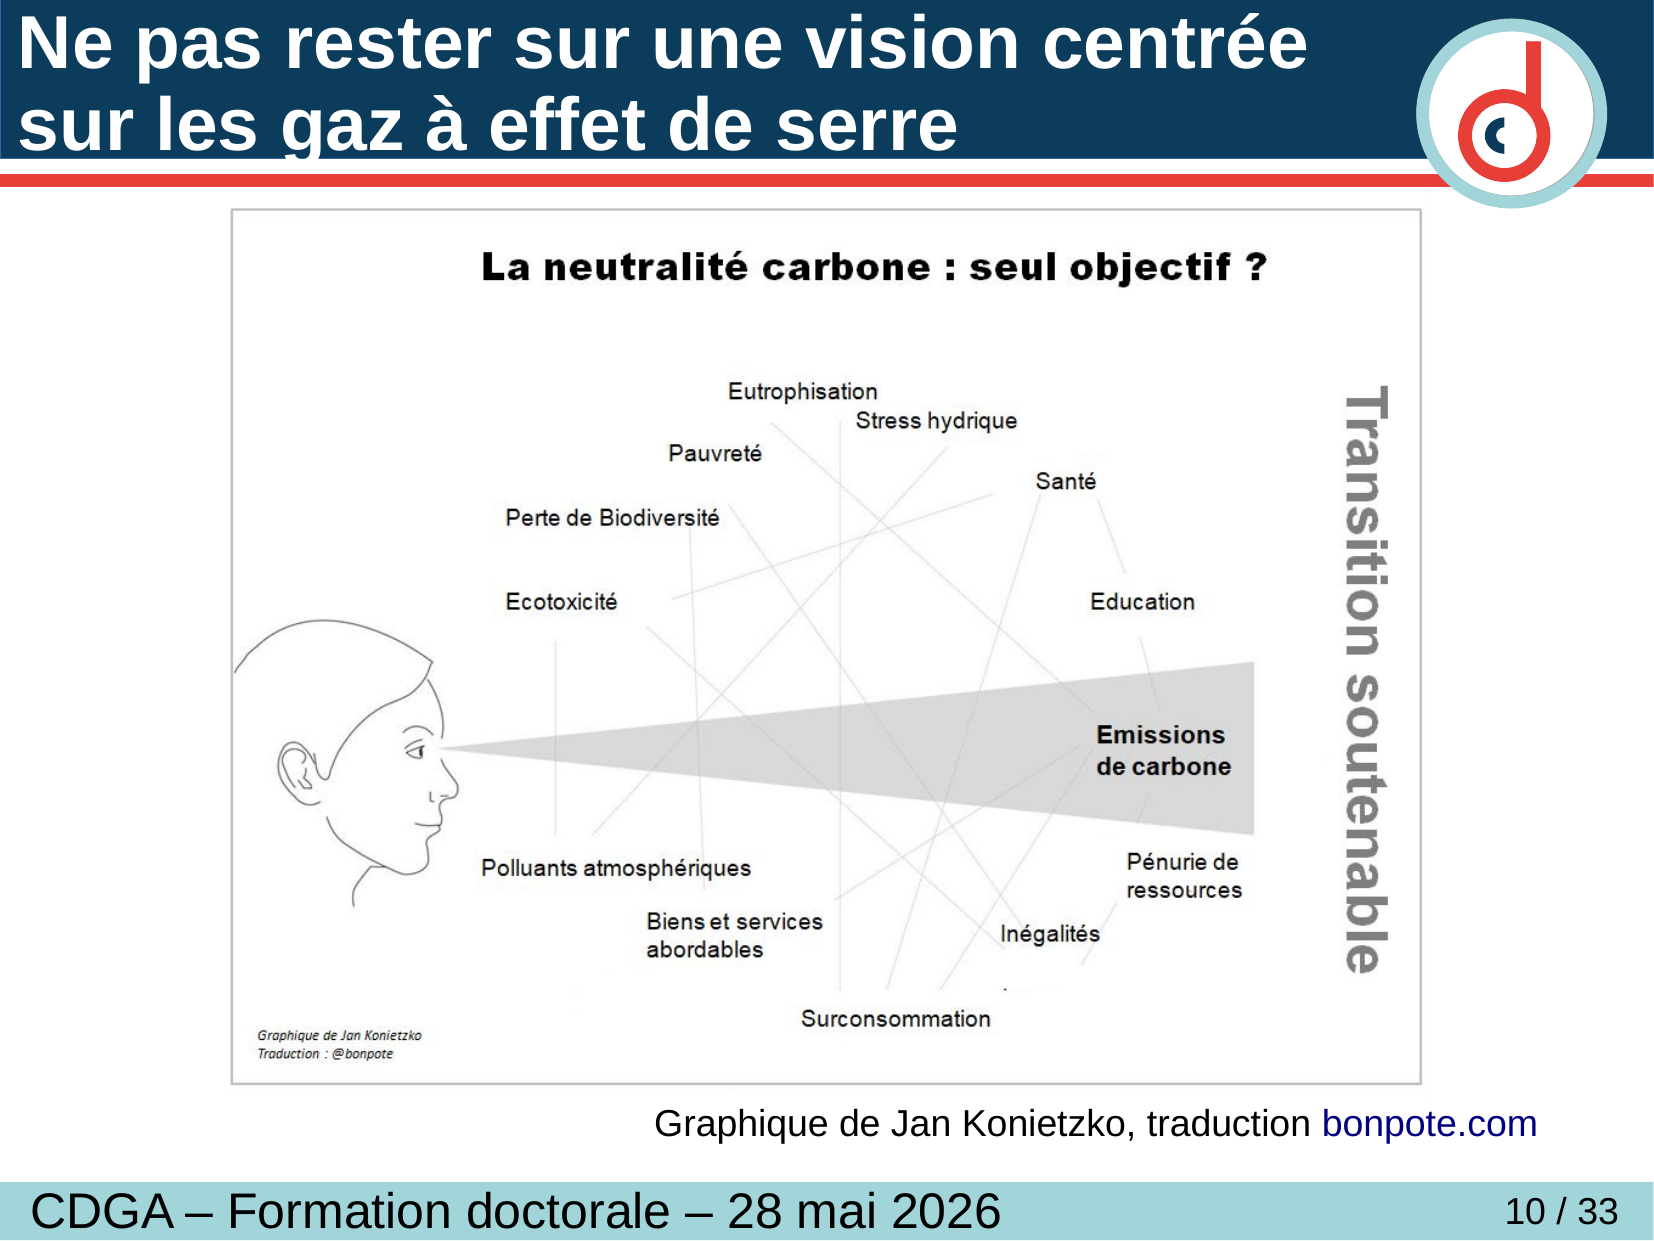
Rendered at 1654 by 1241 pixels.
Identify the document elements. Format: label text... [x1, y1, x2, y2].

text_box Graphique de Jan Konietzko, traduction bonpote.com [639, 1094, 1625, 1152]
picture [221, 189, 1433, 1101]
title Ne pas rester sur une vision centrée sur les gaz à effet de serre [17, 11, 1412, 159]
